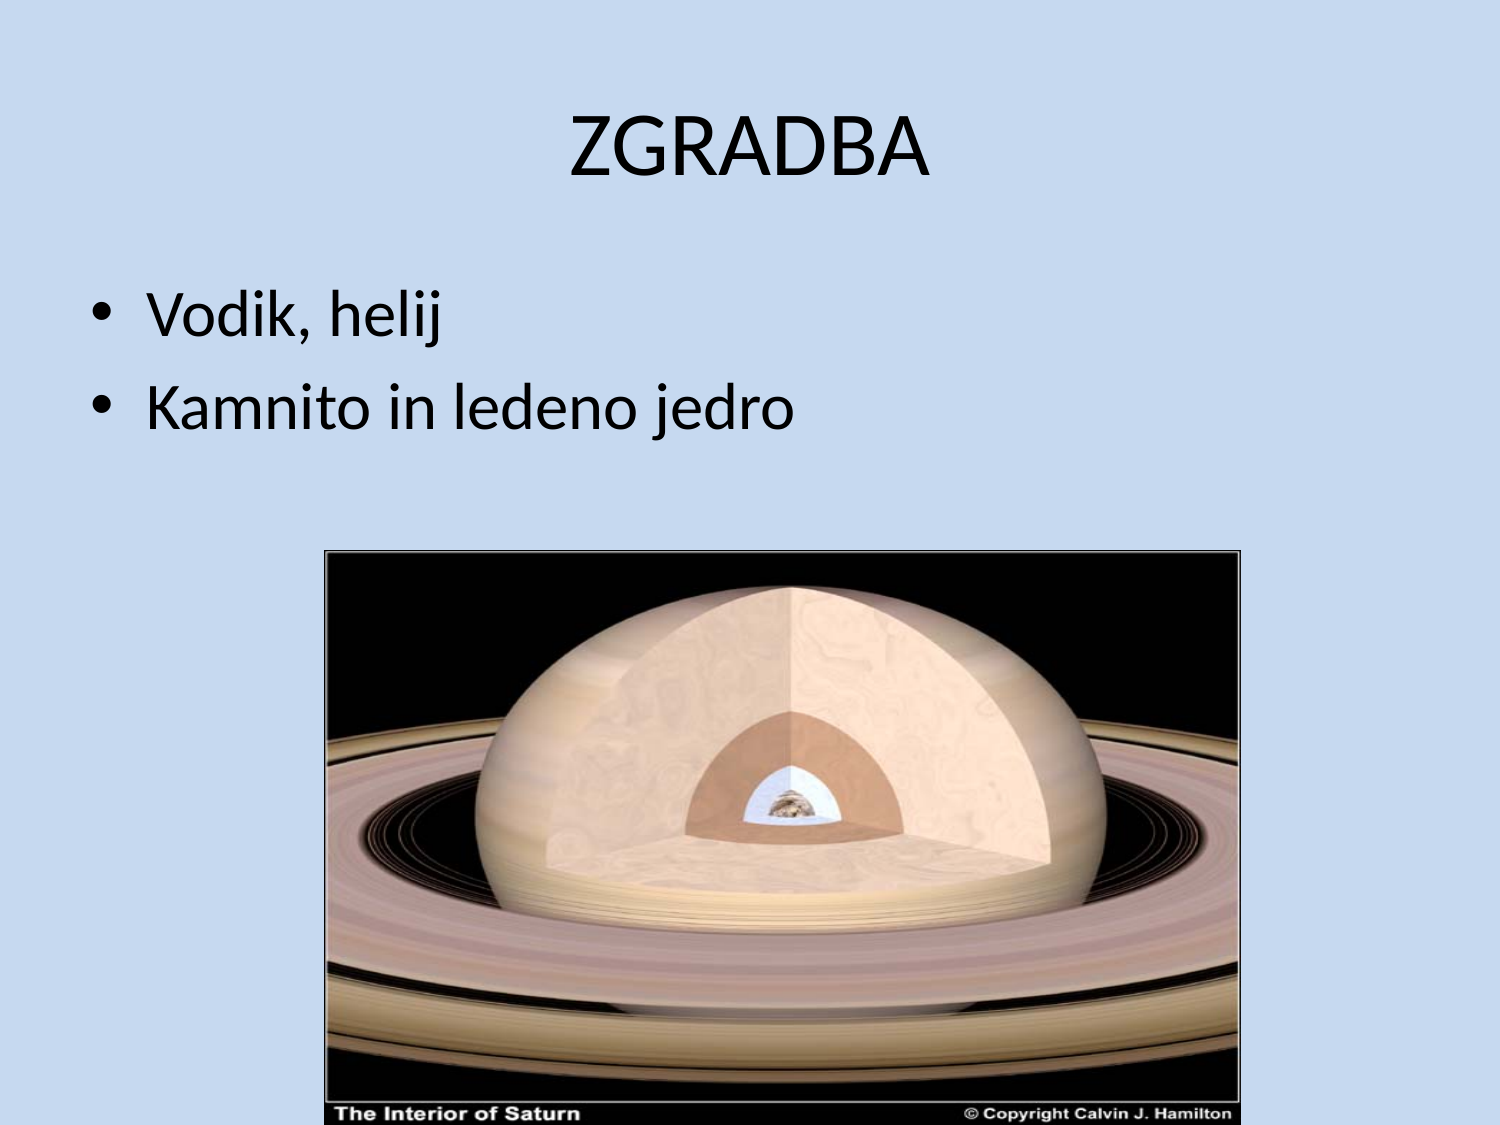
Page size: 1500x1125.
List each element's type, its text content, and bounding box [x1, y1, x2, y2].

picture [324, 550, 1241, 1125]
title ZGRADBA [75, 45, 1425, 233]
list Vodik, helij Kamnito in ledeno jedro [75, 262, 1425, 1005]
